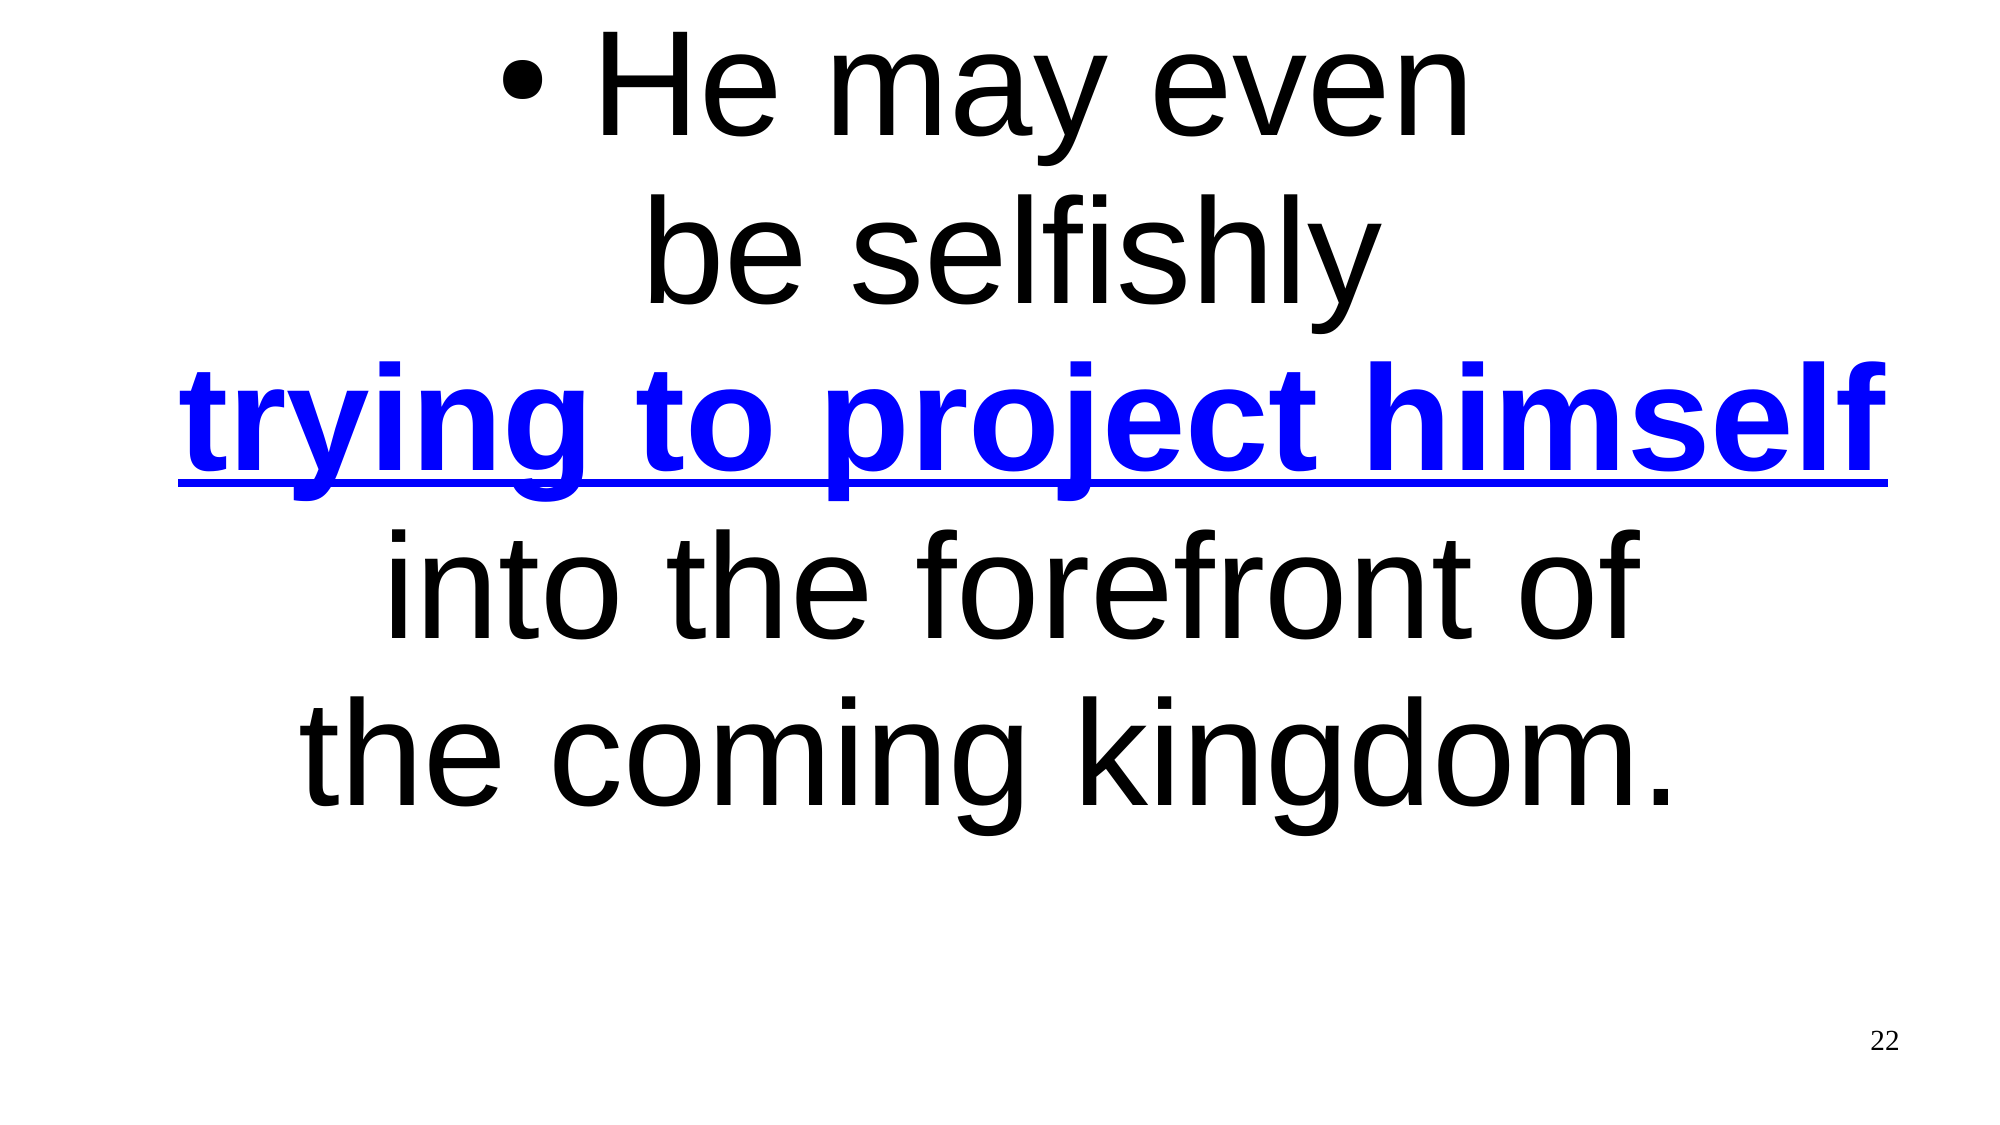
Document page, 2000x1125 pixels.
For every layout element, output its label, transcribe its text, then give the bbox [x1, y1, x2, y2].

list He may even be selfishly trying to project himself into the forefront of the coming kingdom. [0, 0, 1996, 1123]
